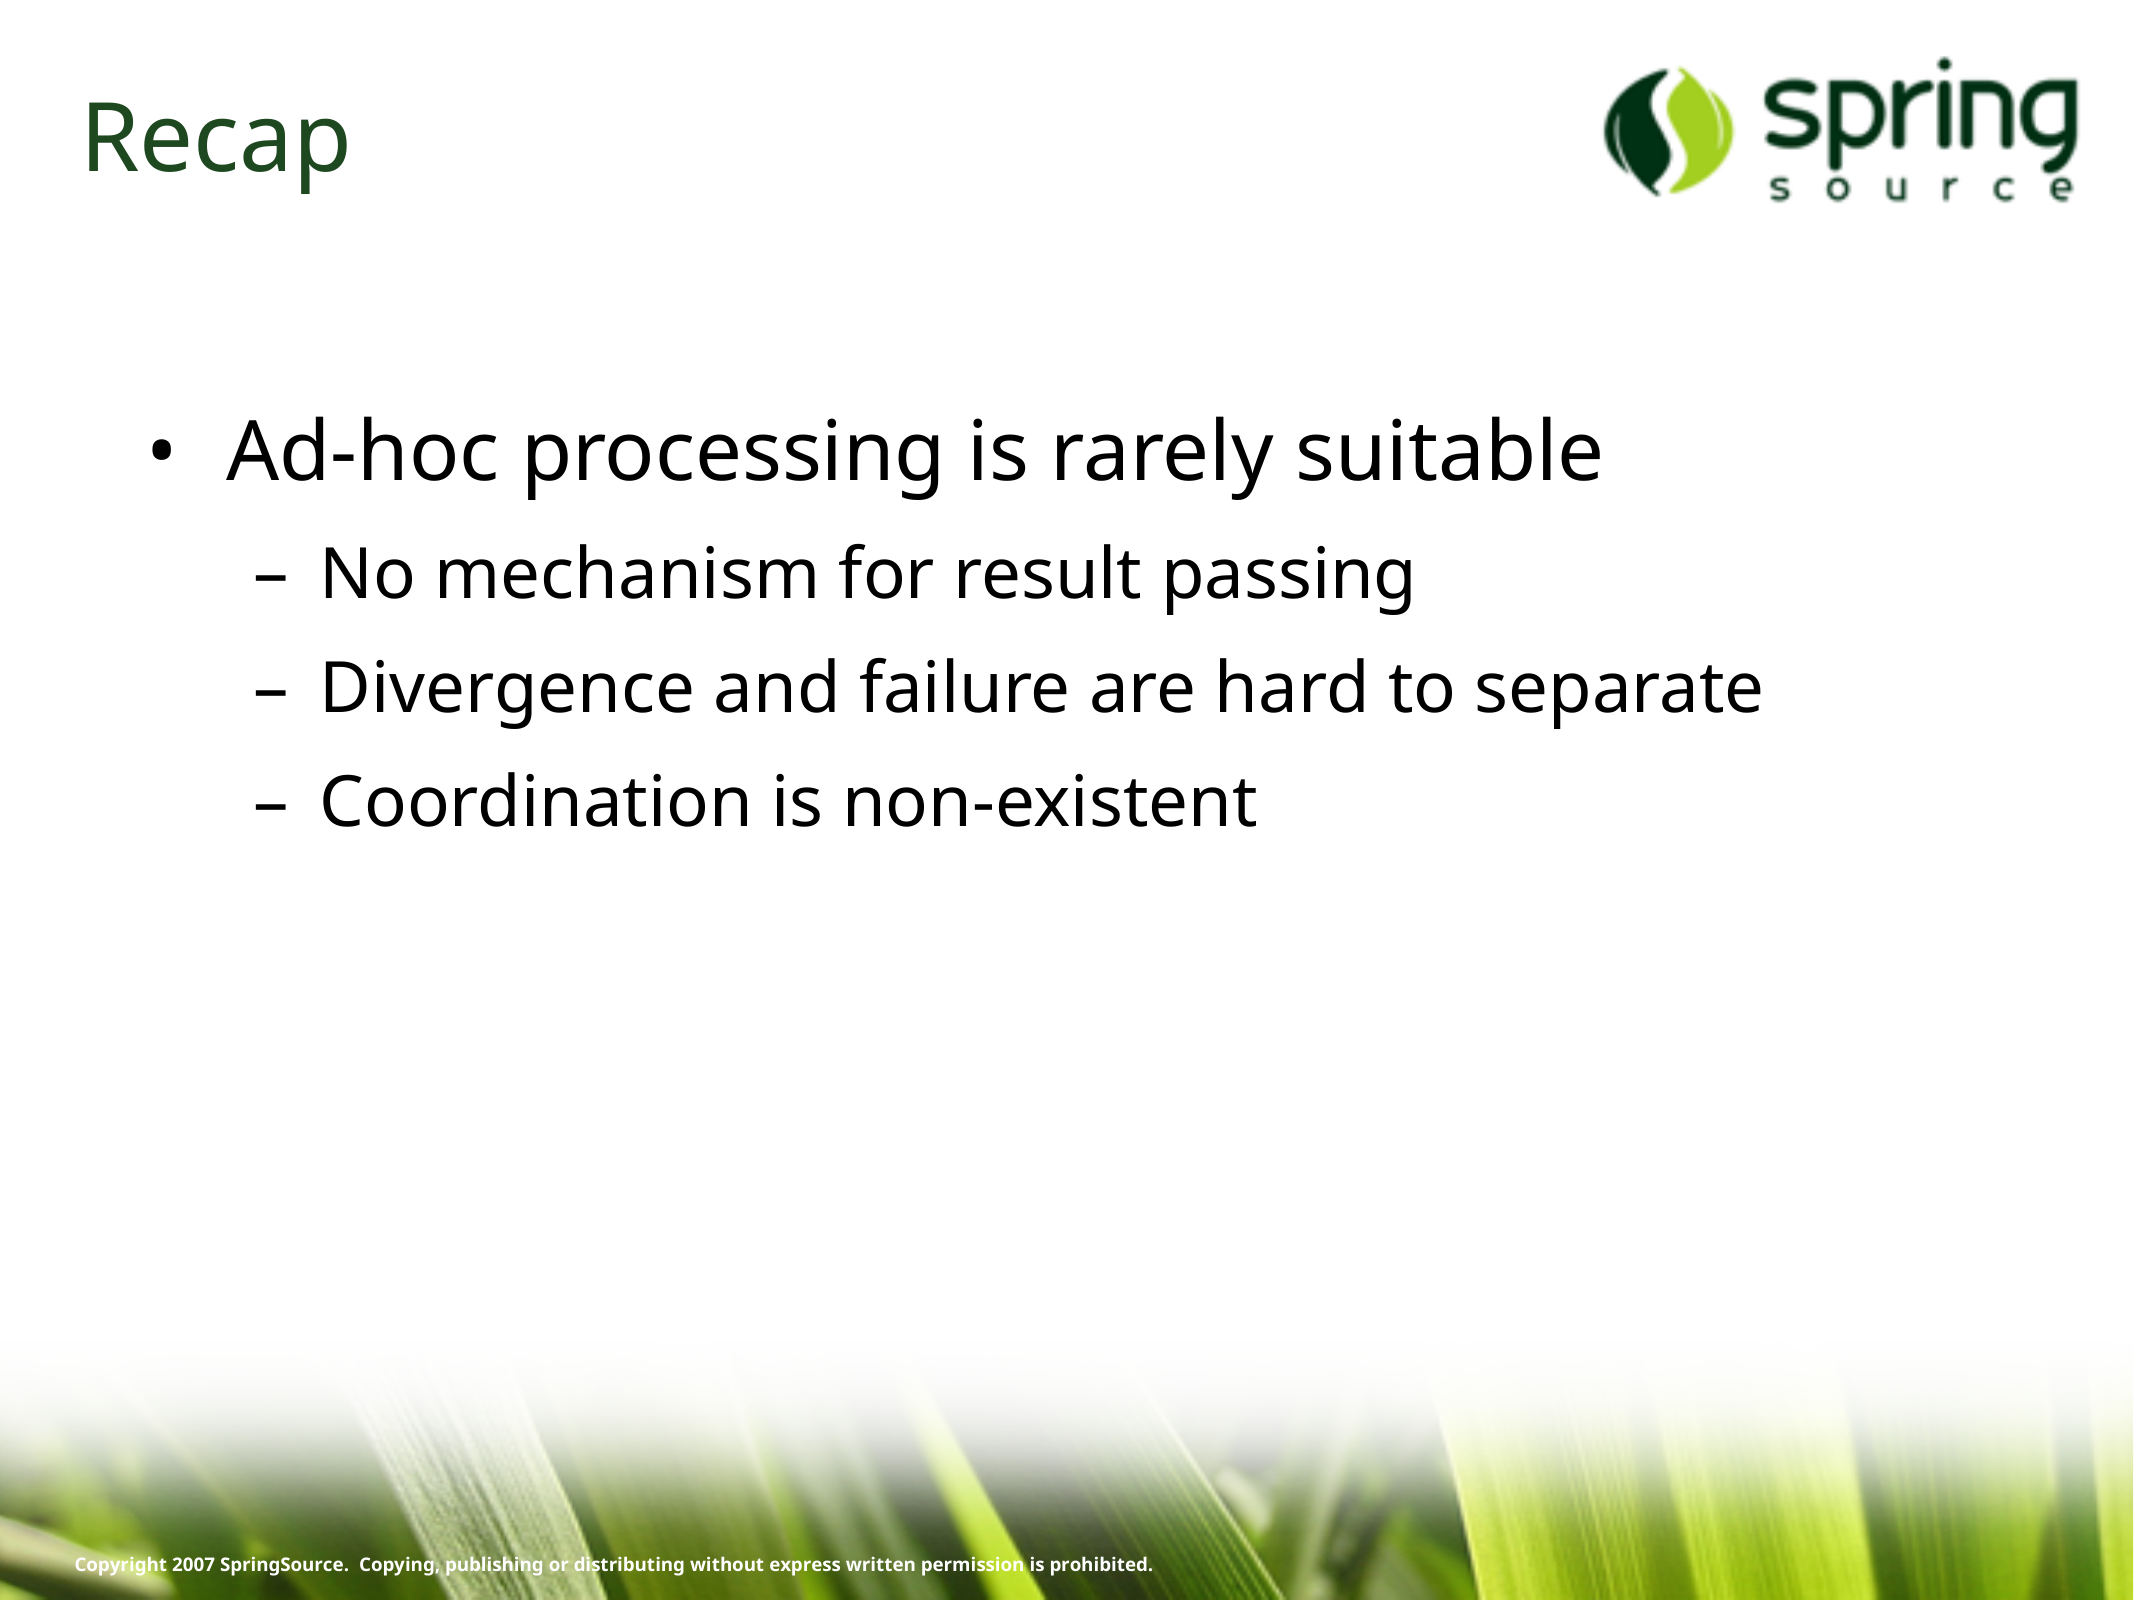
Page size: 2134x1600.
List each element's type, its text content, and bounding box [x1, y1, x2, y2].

title Recap [80, 16, 1548, 253]
list Ad-hoc processing is rarely suitable No mechanism for result passing Divergence and failure are hard to separate Coordination is non-existent [146, 391, 1982, 1319]
picture [1555, 46, 2134, 224]
picture [0, 1340, 2134, 1600]
